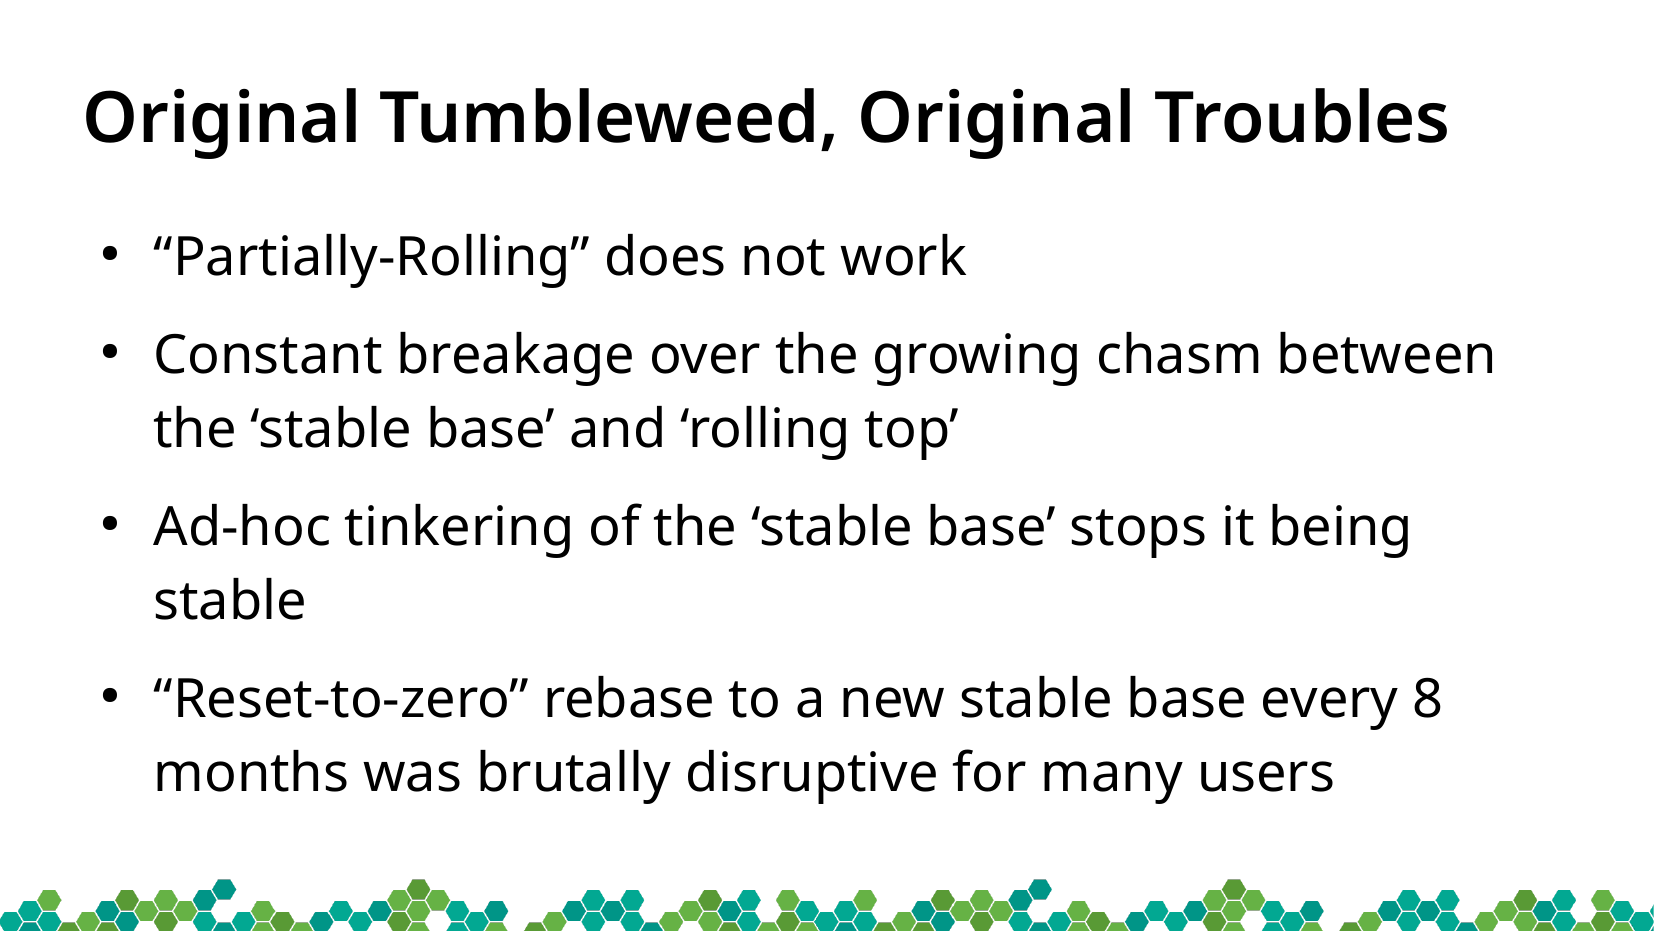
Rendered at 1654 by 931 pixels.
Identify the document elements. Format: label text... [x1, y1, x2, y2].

title Original Tumbleweed, Original Troubles [82, 37, 1571, 193]
list “Partially-Rolling” does not work Constant breakage over the growing chasm between the ‘stable base’ and ‘rolling top’ Ad-hoc tinkering of the ‘stable base’ stops it being stable “Reset-to-zero” rebase to a new stable base every 8 months was brutally disruptive for many users [82, 217, 1571, 832]
picture [0, 871, 1654, 931]
